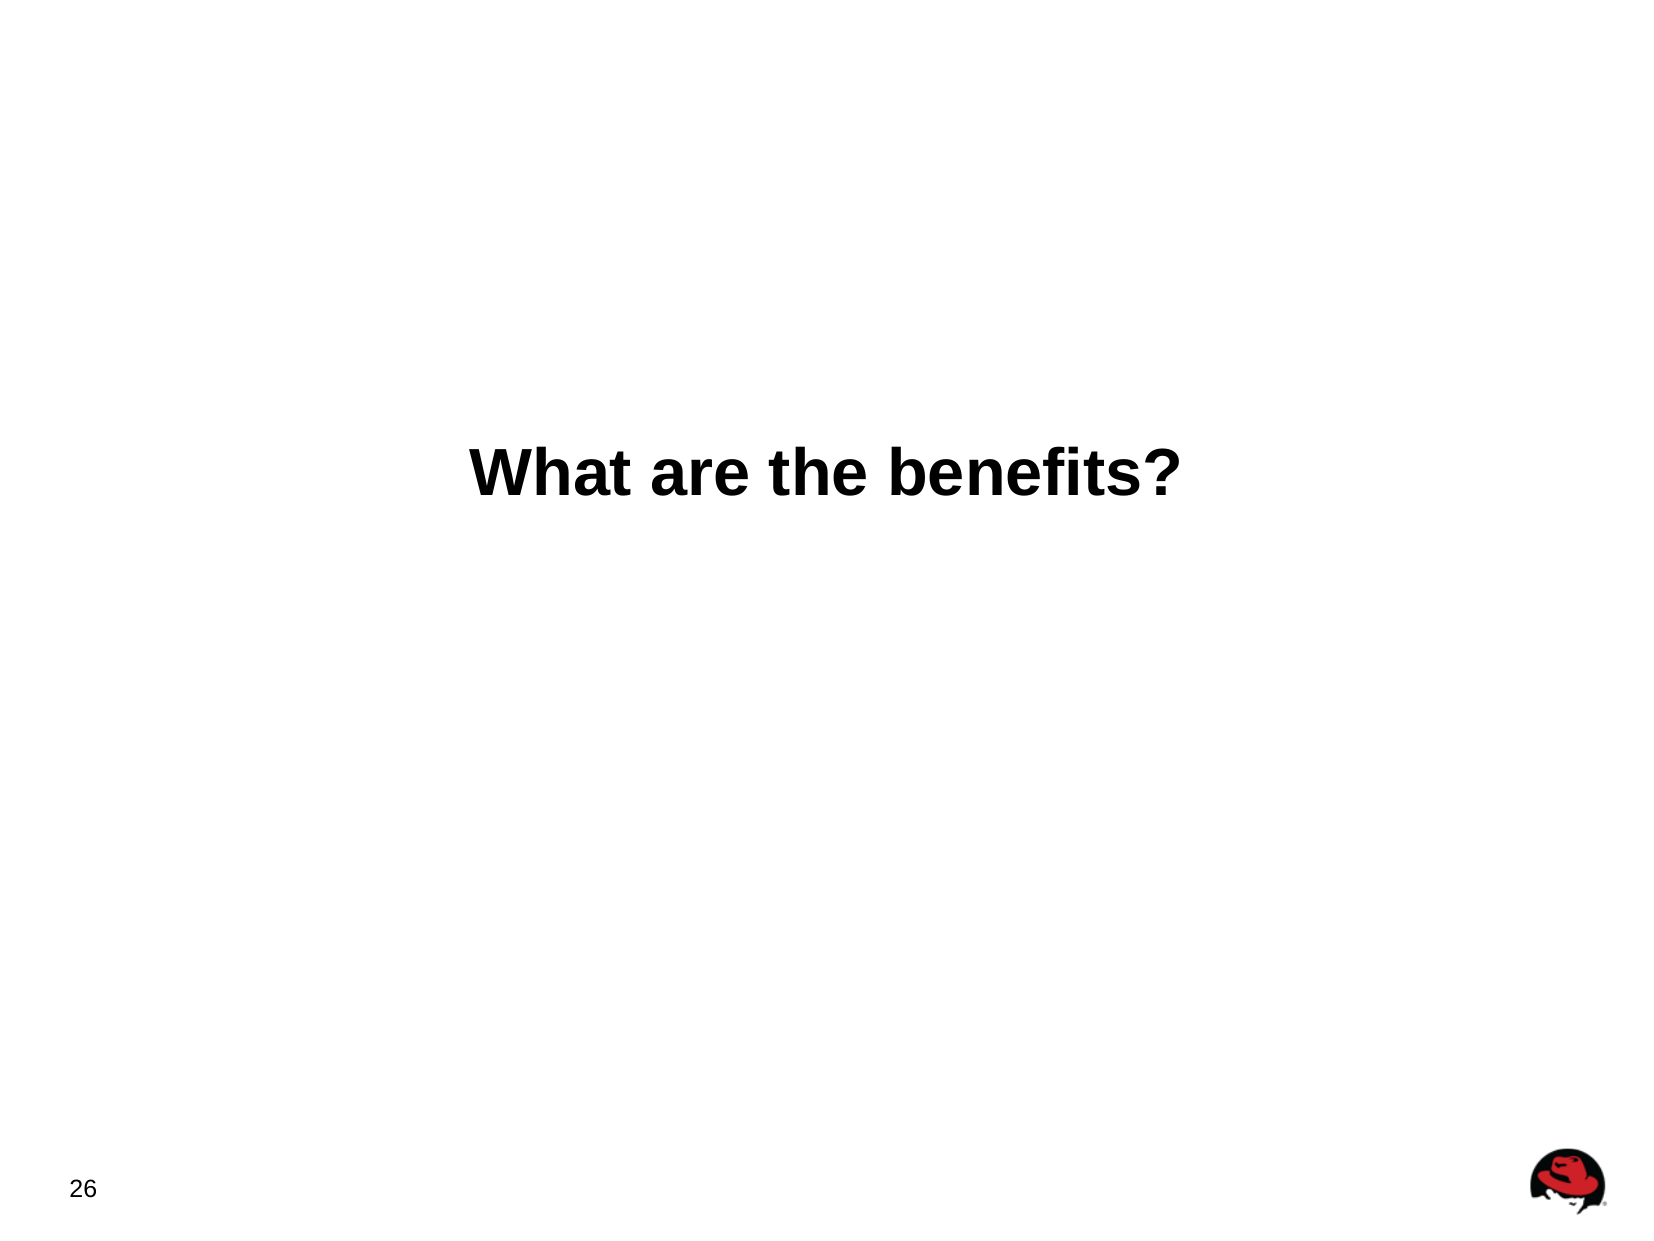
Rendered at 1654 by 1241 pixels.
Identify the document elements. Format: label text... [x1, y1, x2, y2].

picture [1529, 1146, 1613, 1224]
subtitle What are the benefits? [82, 37, 1571, 1039]
